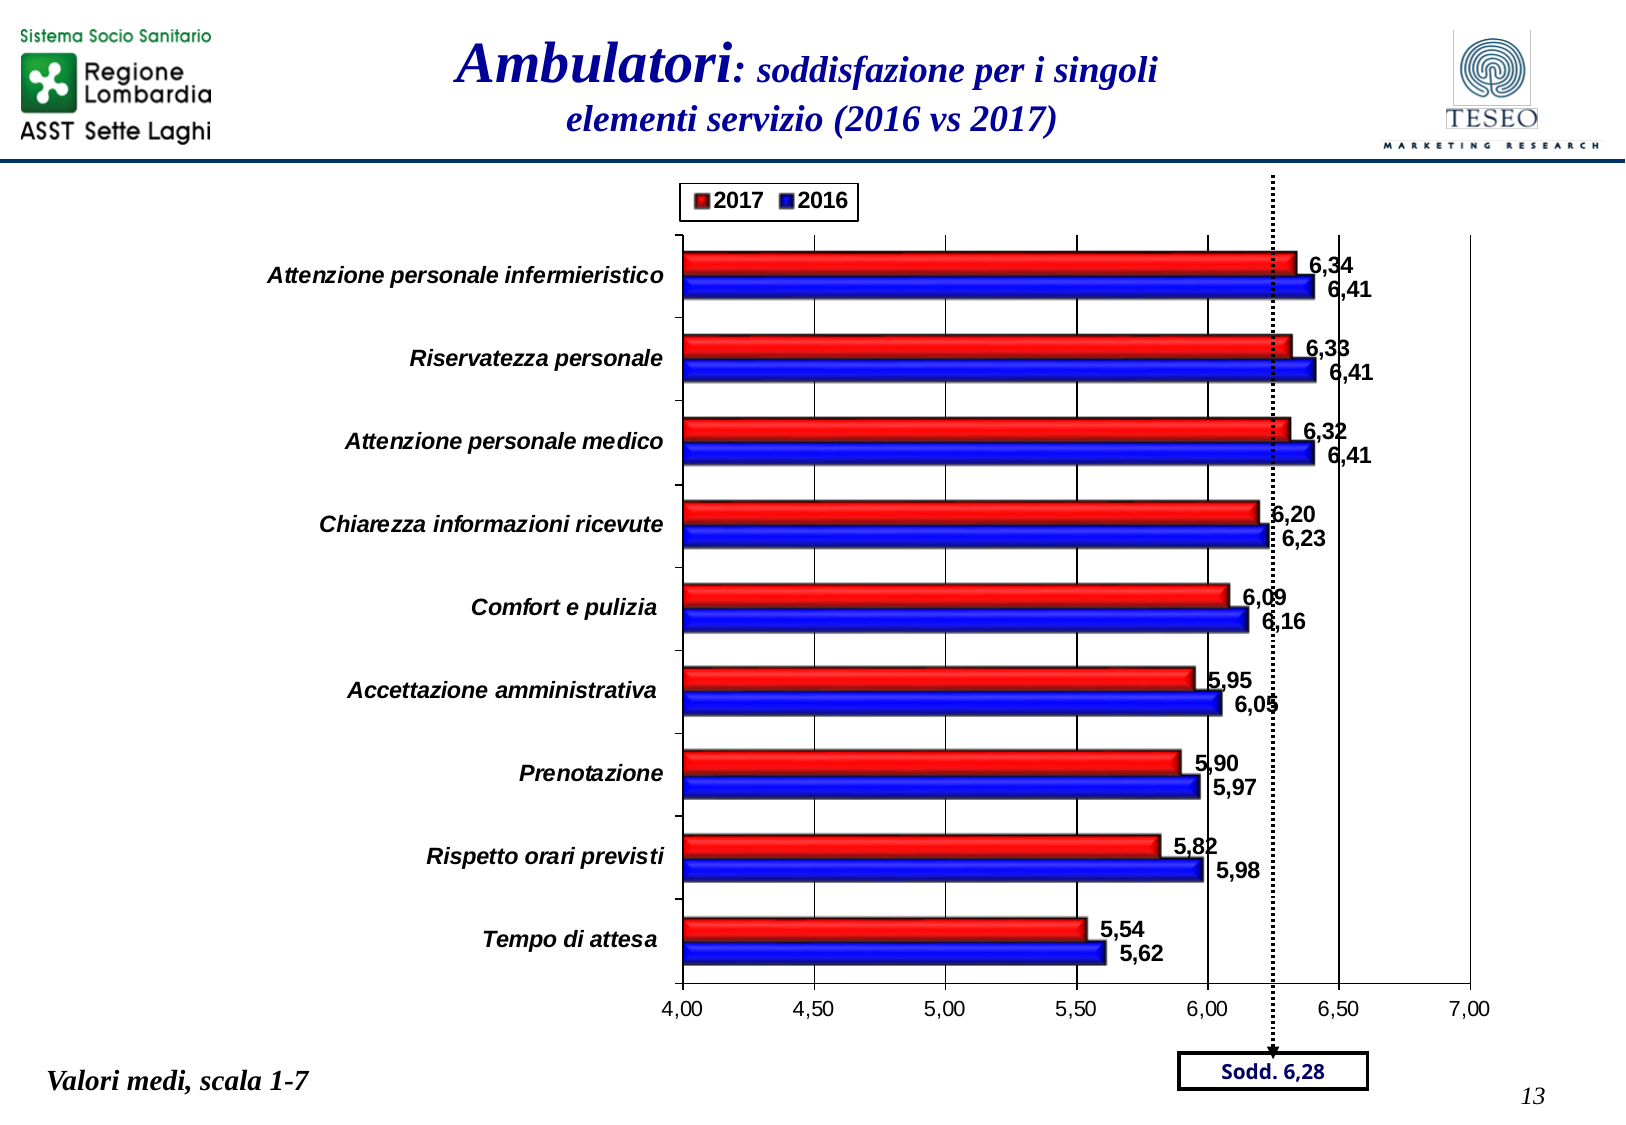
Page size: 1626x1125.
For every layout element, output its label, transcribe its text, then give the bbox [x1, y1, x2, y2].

text_box Ambulatori: soddisfazione per i singoli elementi servizio (2016 vs 2017) [268, 19, 1356, 144]
text_box Sodd. 6,28 [1178, 1053, 1368, 1089]
picture [21, 26, 211, 148]
text_box Valori medi, scala 1-7 [31, 1053, 324, 1104]
picture [18, 170, 1519, 1060]
picture [1381, 30, 1604, 149]
